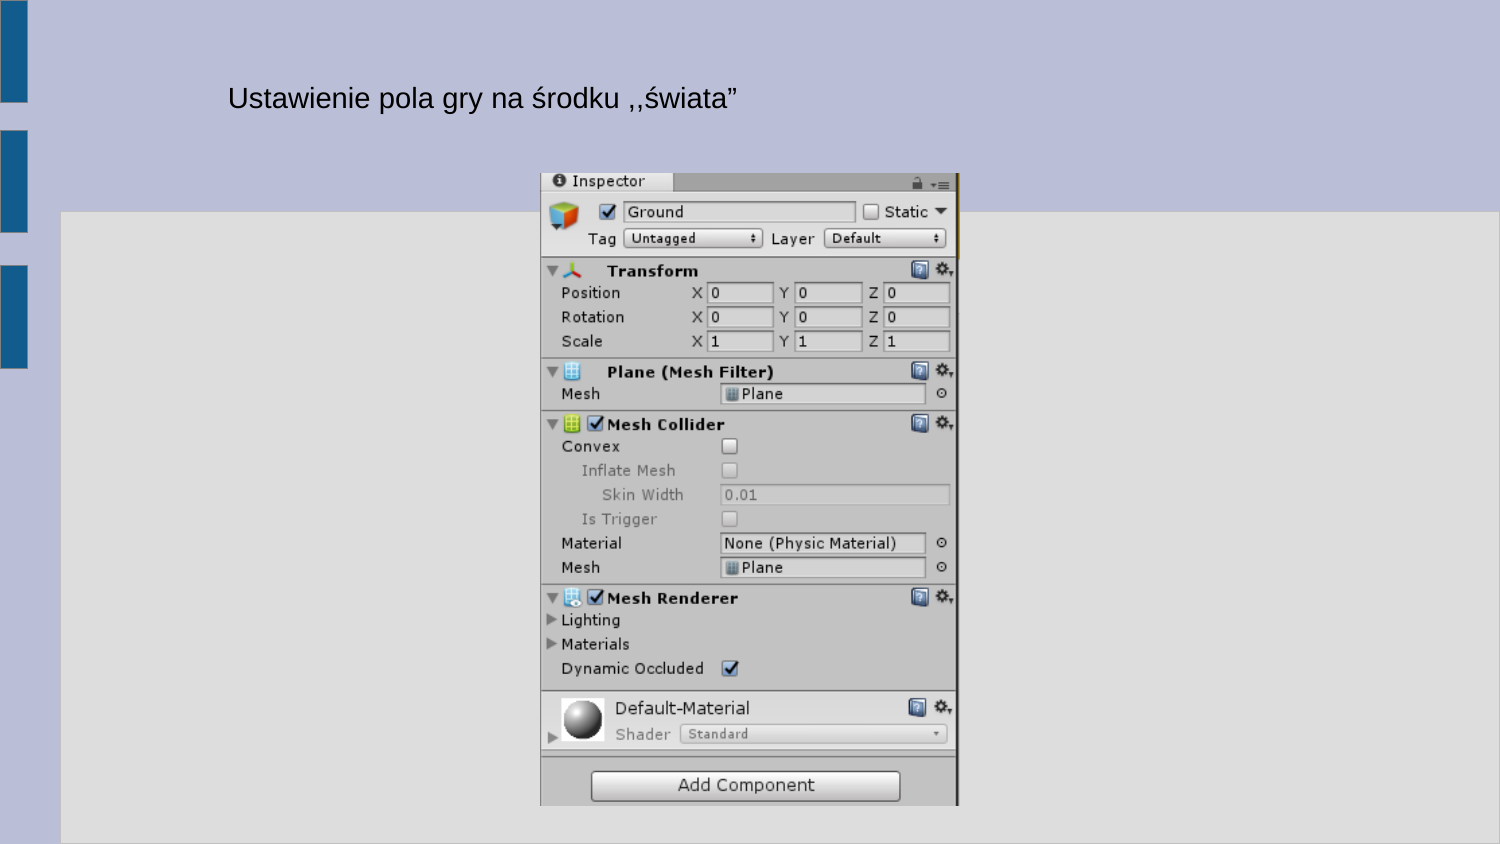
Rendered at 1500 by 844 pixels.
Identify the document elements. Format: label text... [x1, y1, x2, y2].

picture [540, 173, 960, 806]
title Ustawienie pola gry na środku ,,świata” [212, 64, 1368, 215]
